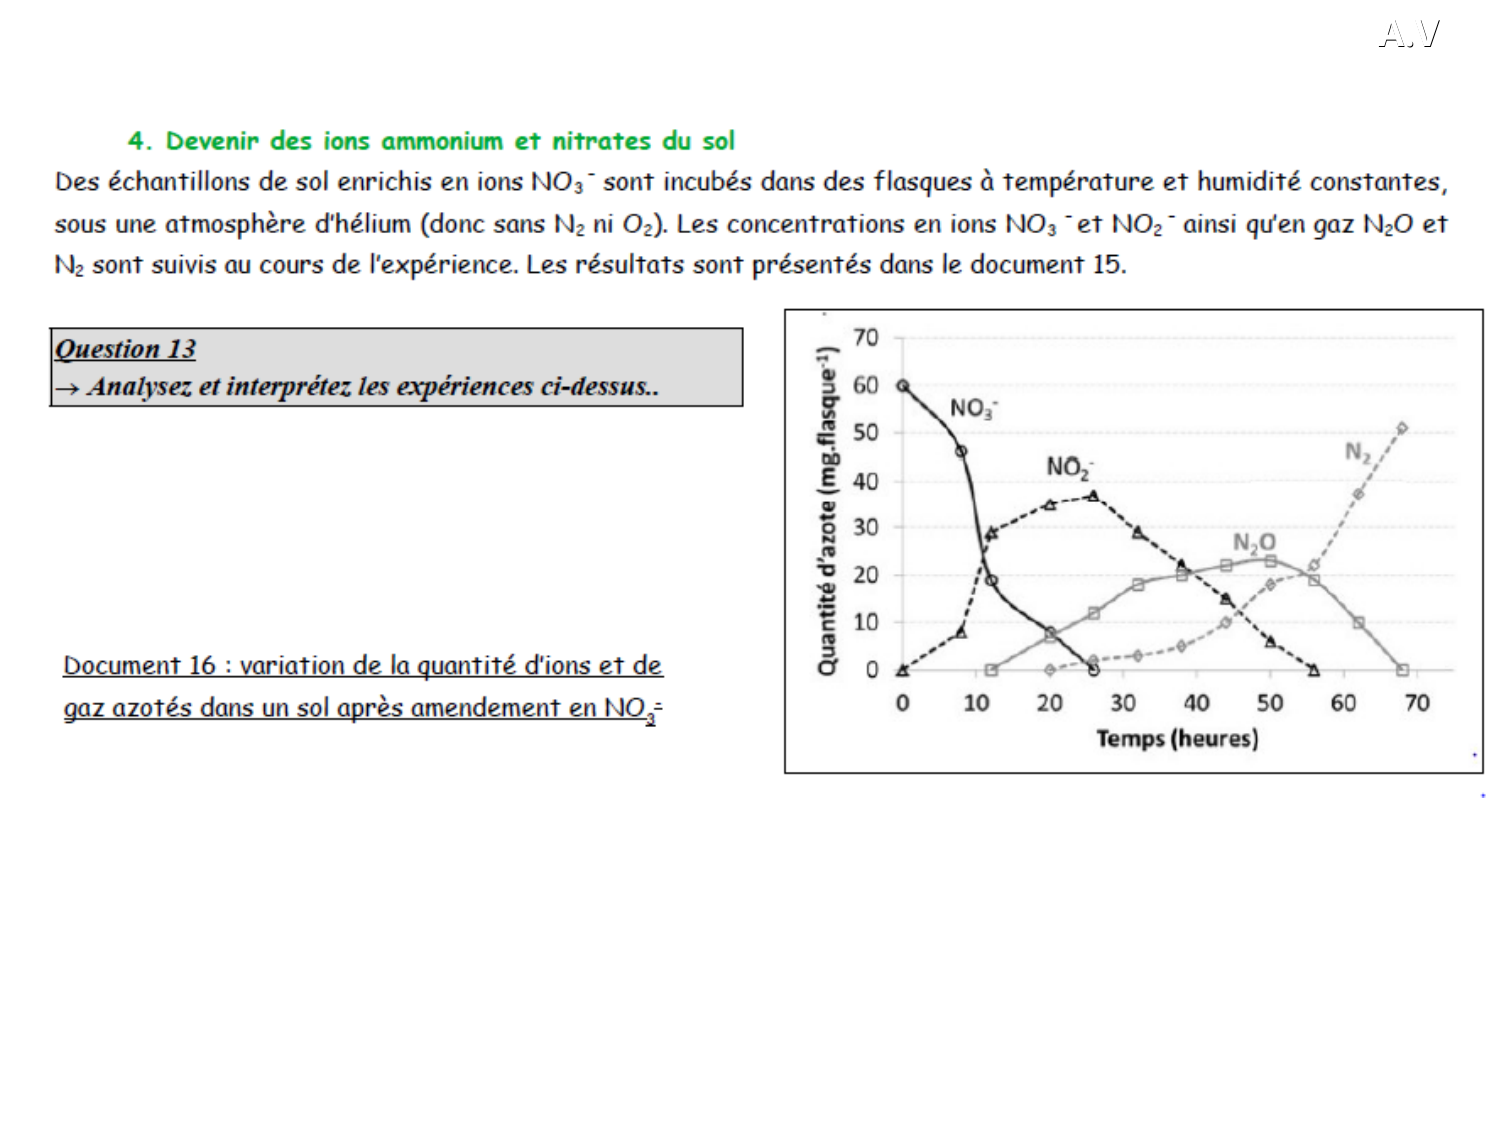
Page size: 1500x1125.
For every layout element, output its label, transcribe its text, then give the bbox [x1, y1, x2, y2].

text_box A.V [1363, 1, 1488, 63]
picture [29, 118, 1491, 798]
